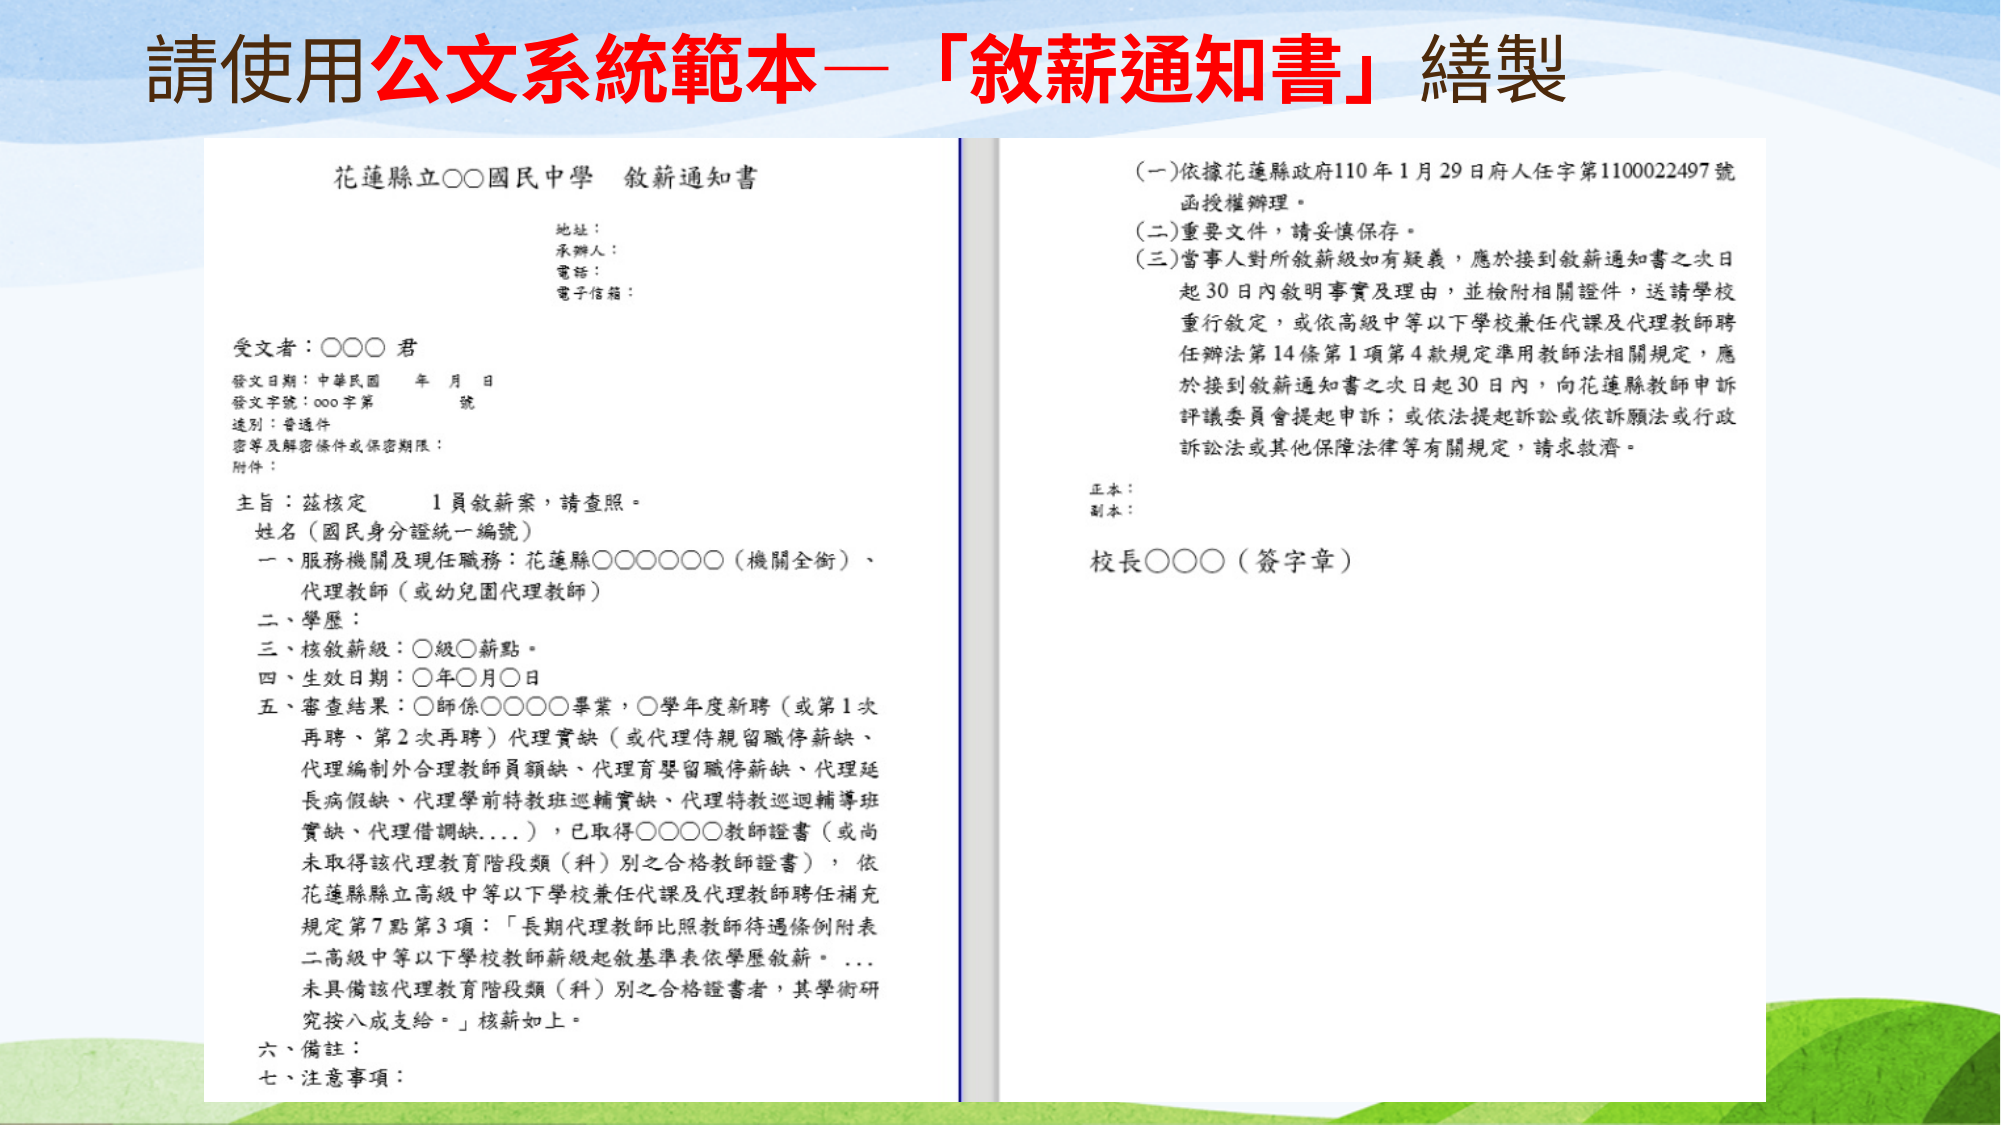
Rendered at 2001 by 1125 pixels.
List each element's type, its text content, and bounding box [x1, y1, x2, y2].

title 請使用公文系統範本—「敘薪通知書」繕製 [129, 15, 1704, 122]
picture [0, 0, 2001, 1125]
